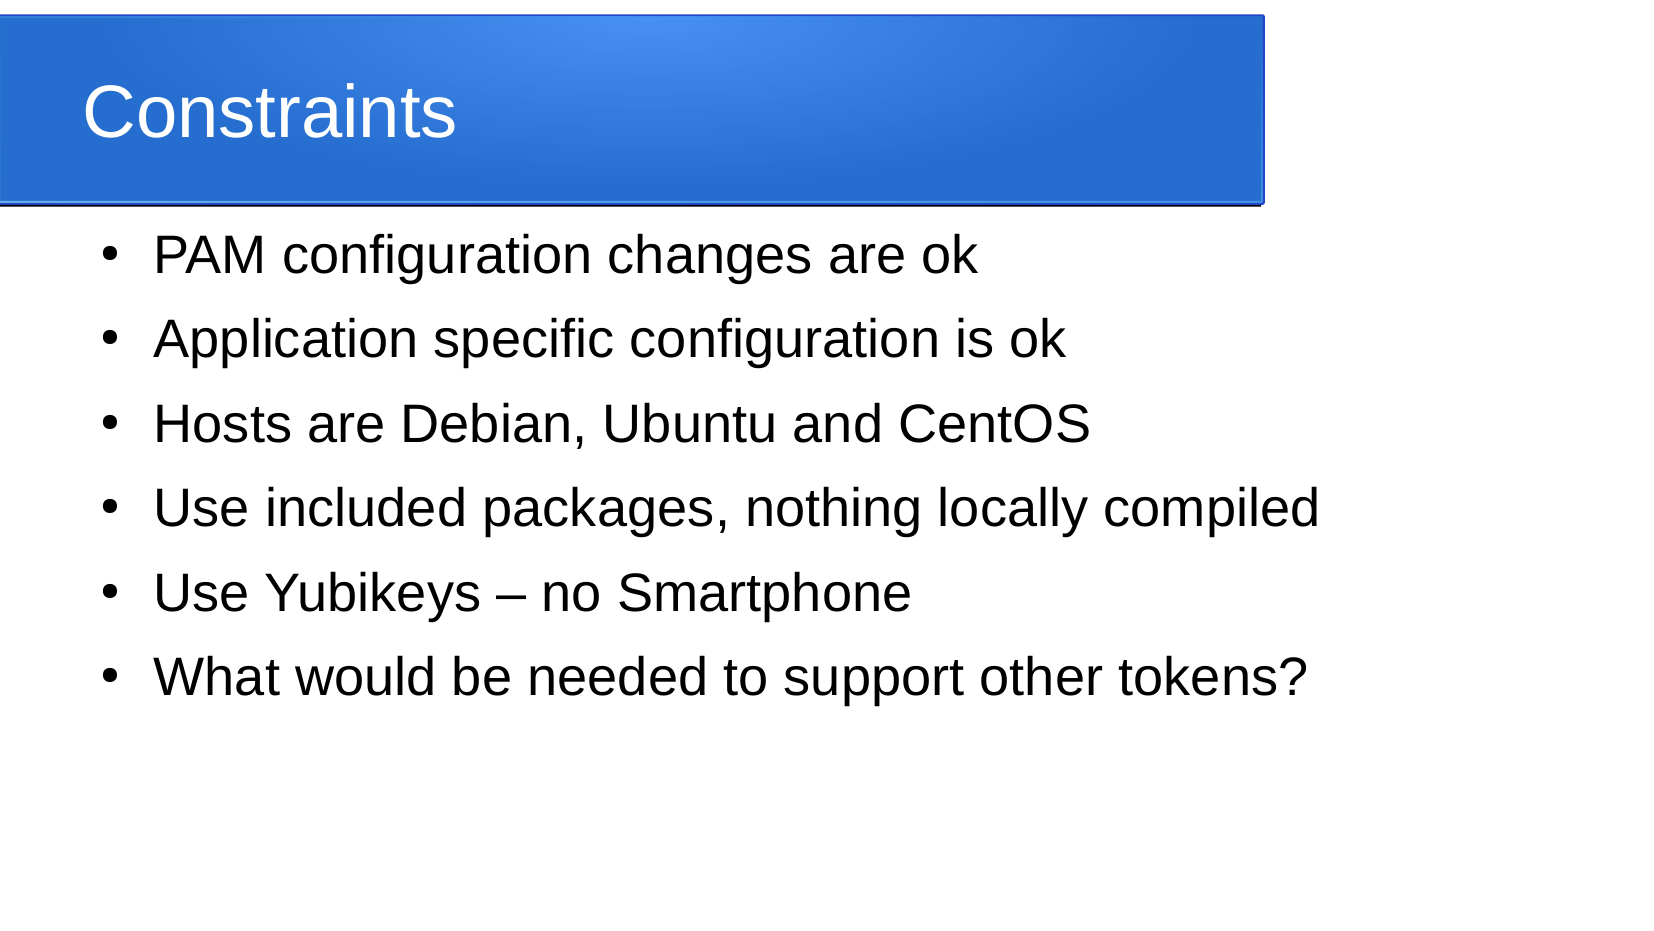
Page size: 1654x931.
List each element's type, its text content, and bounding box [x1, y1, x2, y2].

title Constraints [82, 35, 1235, 189]
list PAM configuration changes are ok Application specific configuration is ok Hosts are Debian, Ubuntu and CentOS Use included packages, nothing locally compiled Use Yubikeys – no Smartphone What would be needed to support other tokens? [82, 224, 1571, 863]
